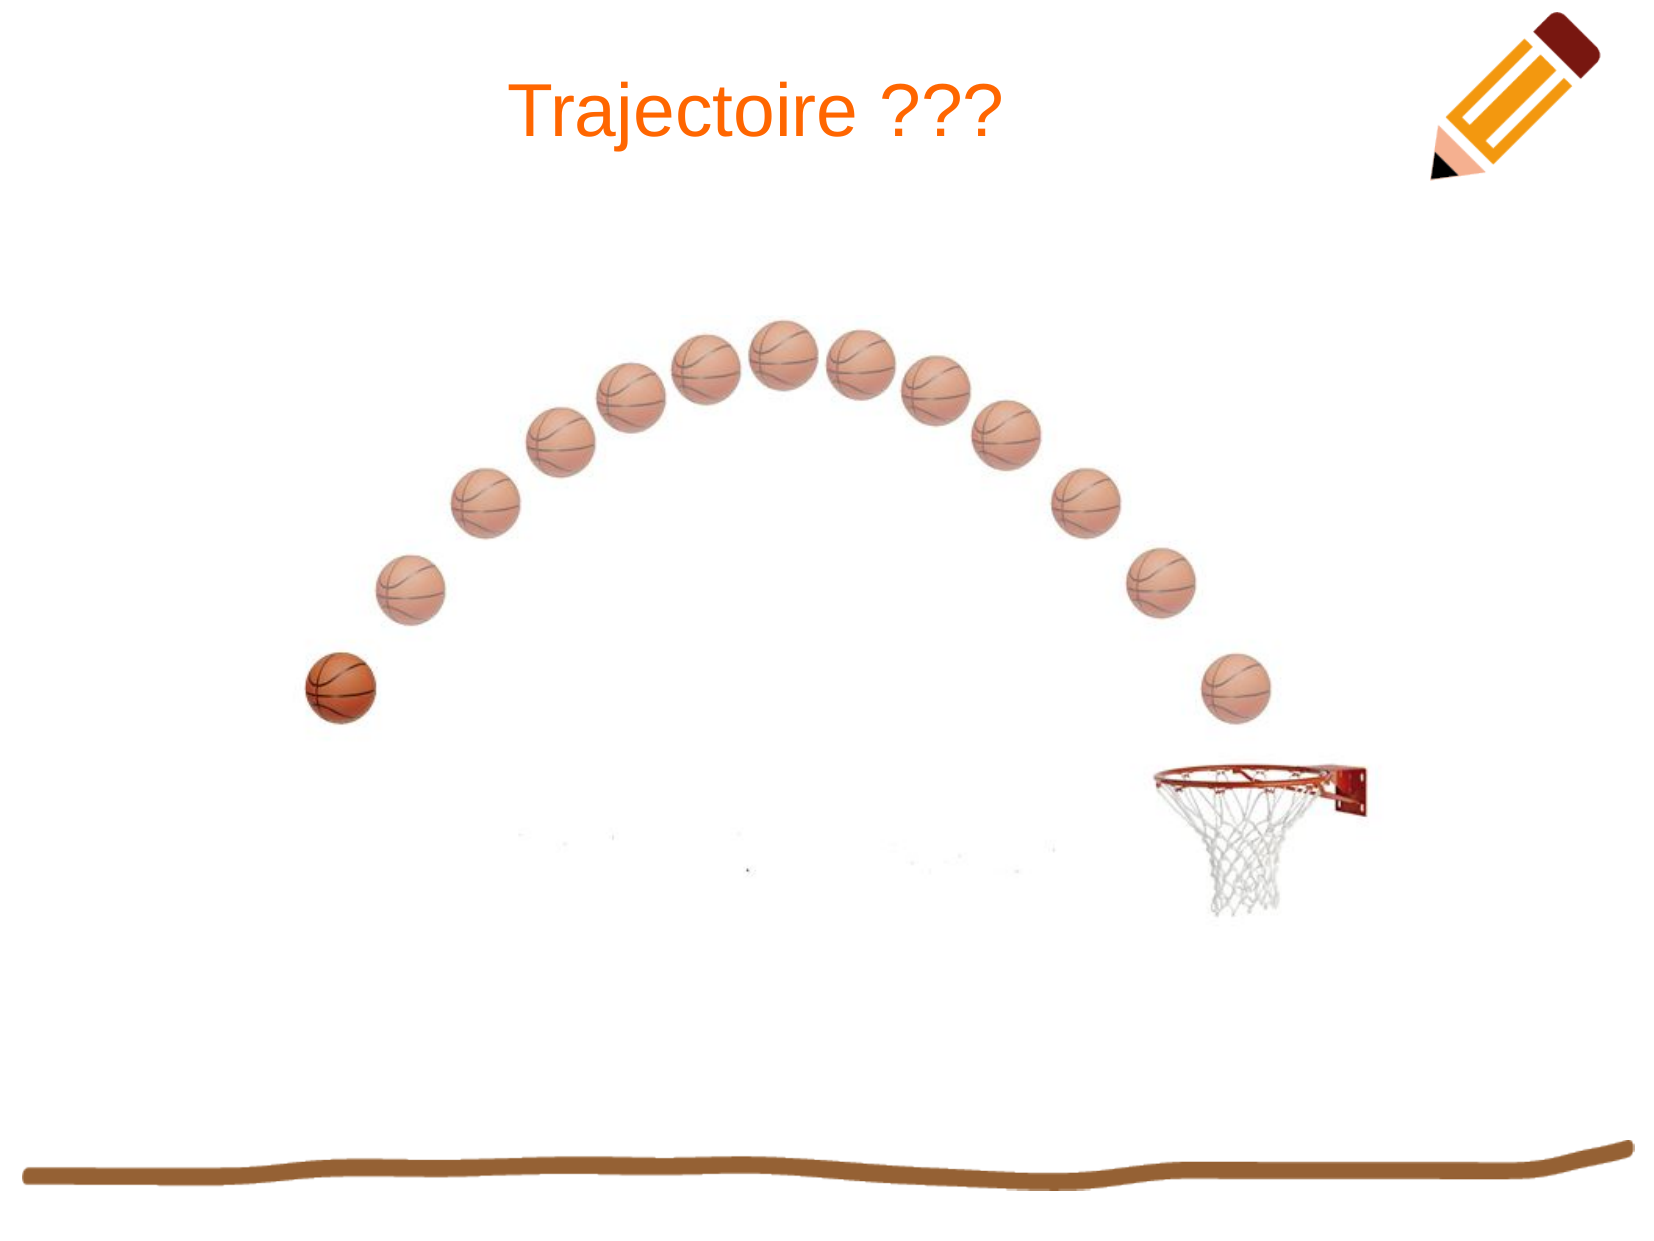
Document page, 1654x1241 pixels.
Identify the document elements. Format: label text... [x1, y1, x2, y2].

picture [1430, 12, 1601, 181]
title Trajectoire ??? [82, 49, 1430, 172]
picture [22, 1140, 1635, 1191]
picture [281, 315, 1391, 939]
